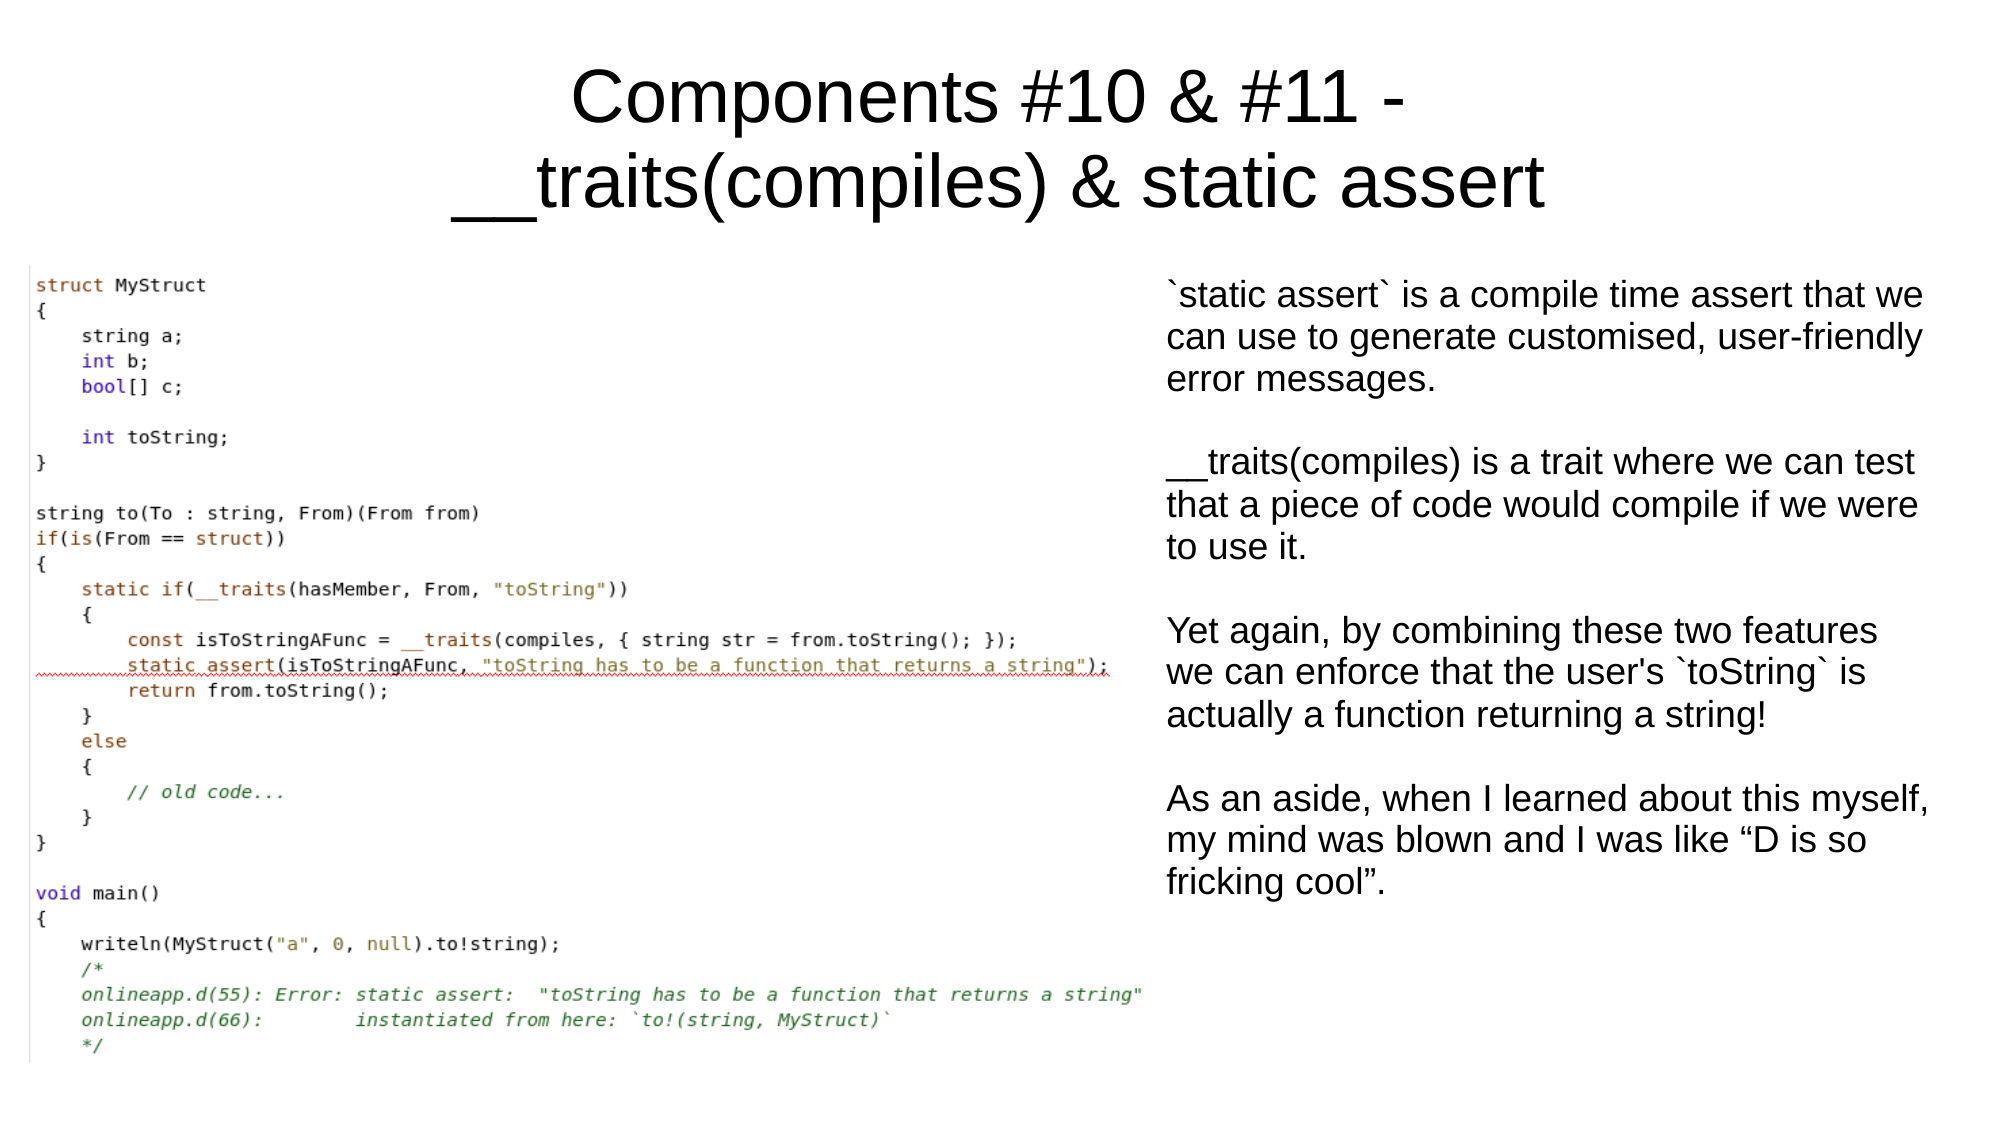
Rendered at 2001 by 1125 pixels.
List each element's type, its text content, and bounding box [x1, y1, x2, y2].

picture [29, 265, 1152, 1063]
title Components #10 & #11 - __traits(compiles) & static assert [99, 44, 1900, 233]
text_box `static assert` is a compile time assert that we can use to generate customised, user-friendly error messages. __traits(compiles) is a trait where we can test that a piece of code would compile if we were to use it. Yet again, by combining these two features we can enforce that the user's `toString` is actually a function returning a string! As an aside, when I learned about this myself, my mind was blown and I was like “D is so fricking cool”. [1151, 265, 1949, 953]
